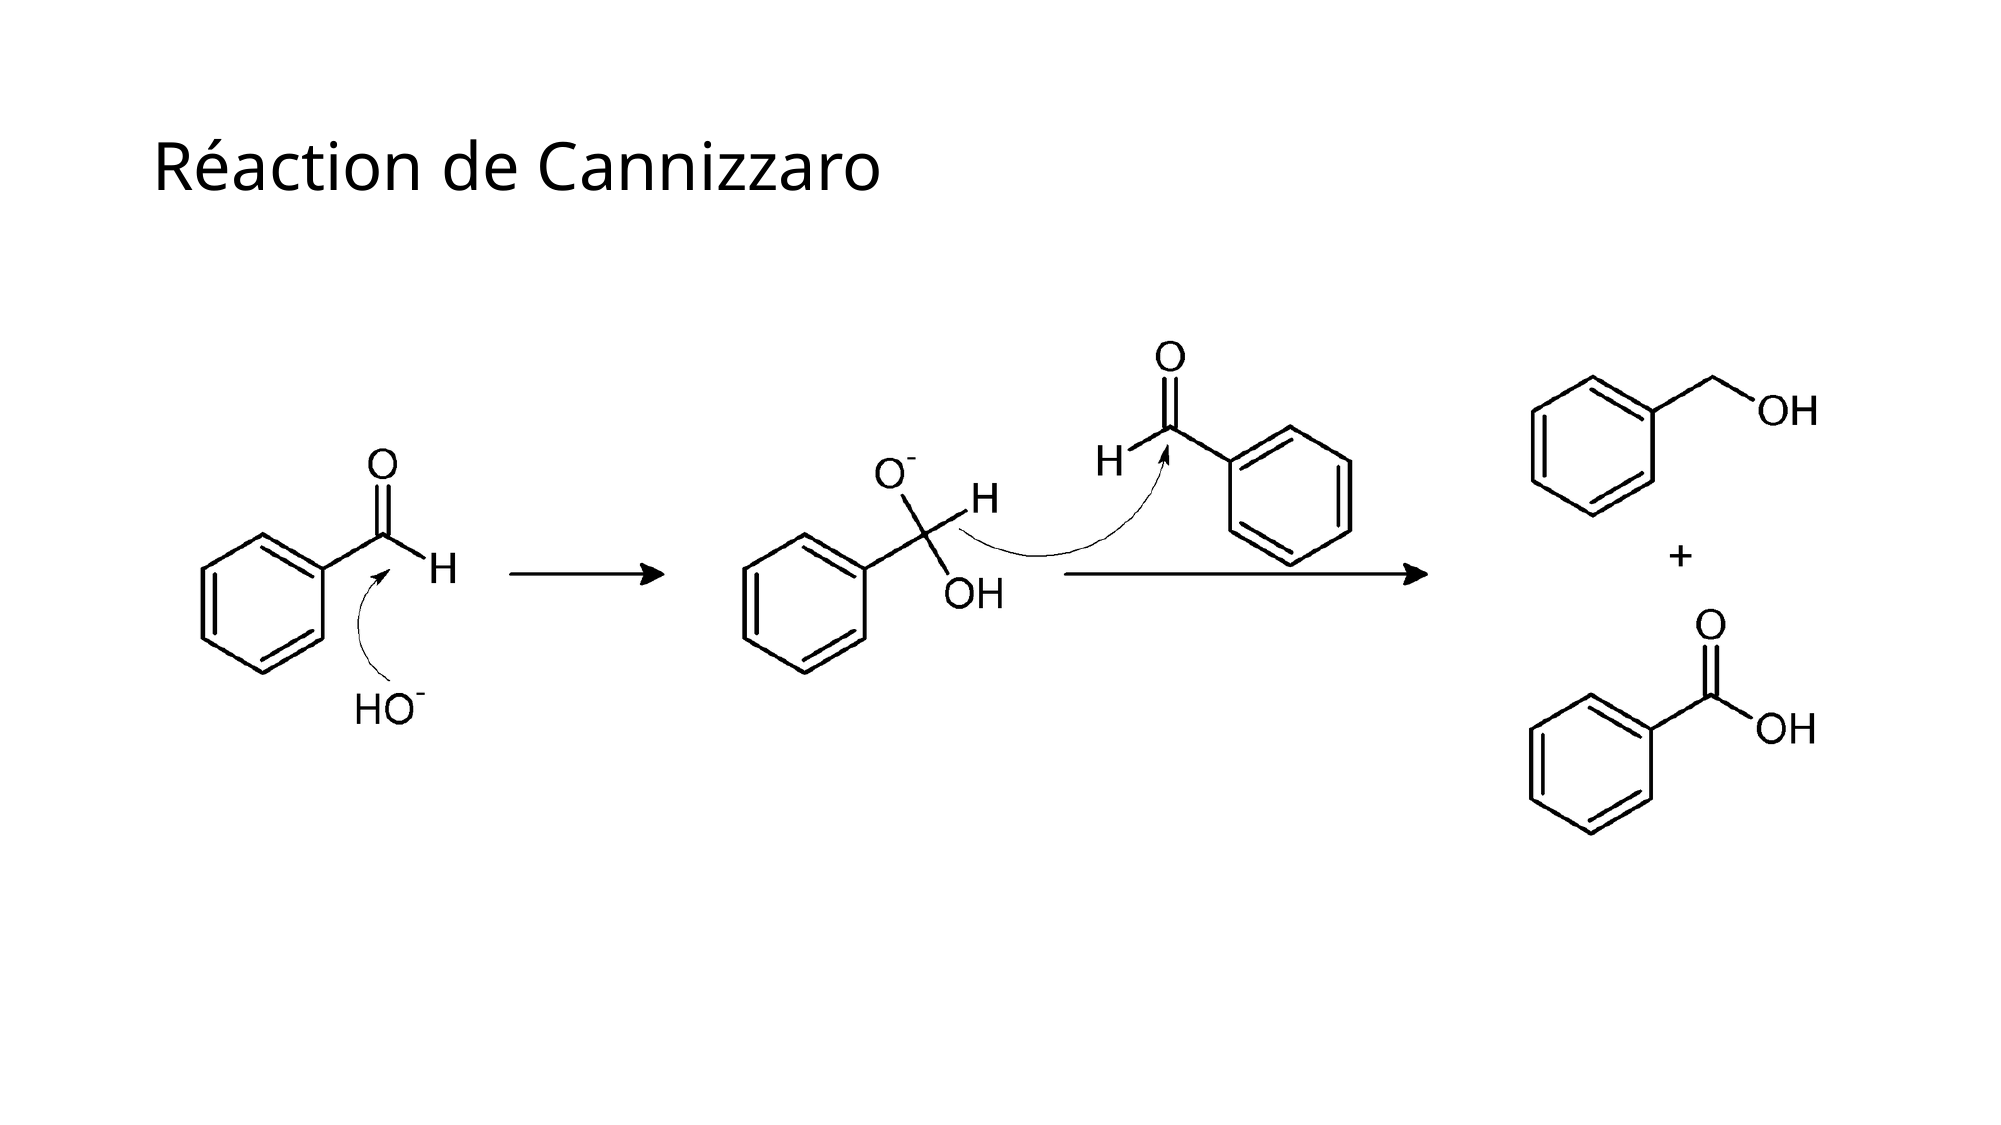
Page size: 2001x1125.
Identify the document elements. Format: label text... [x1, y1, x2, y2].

picture [137, 289, 1863, 899]
title Réaction de Cannizzaro [137, 59, 1863, 278]
